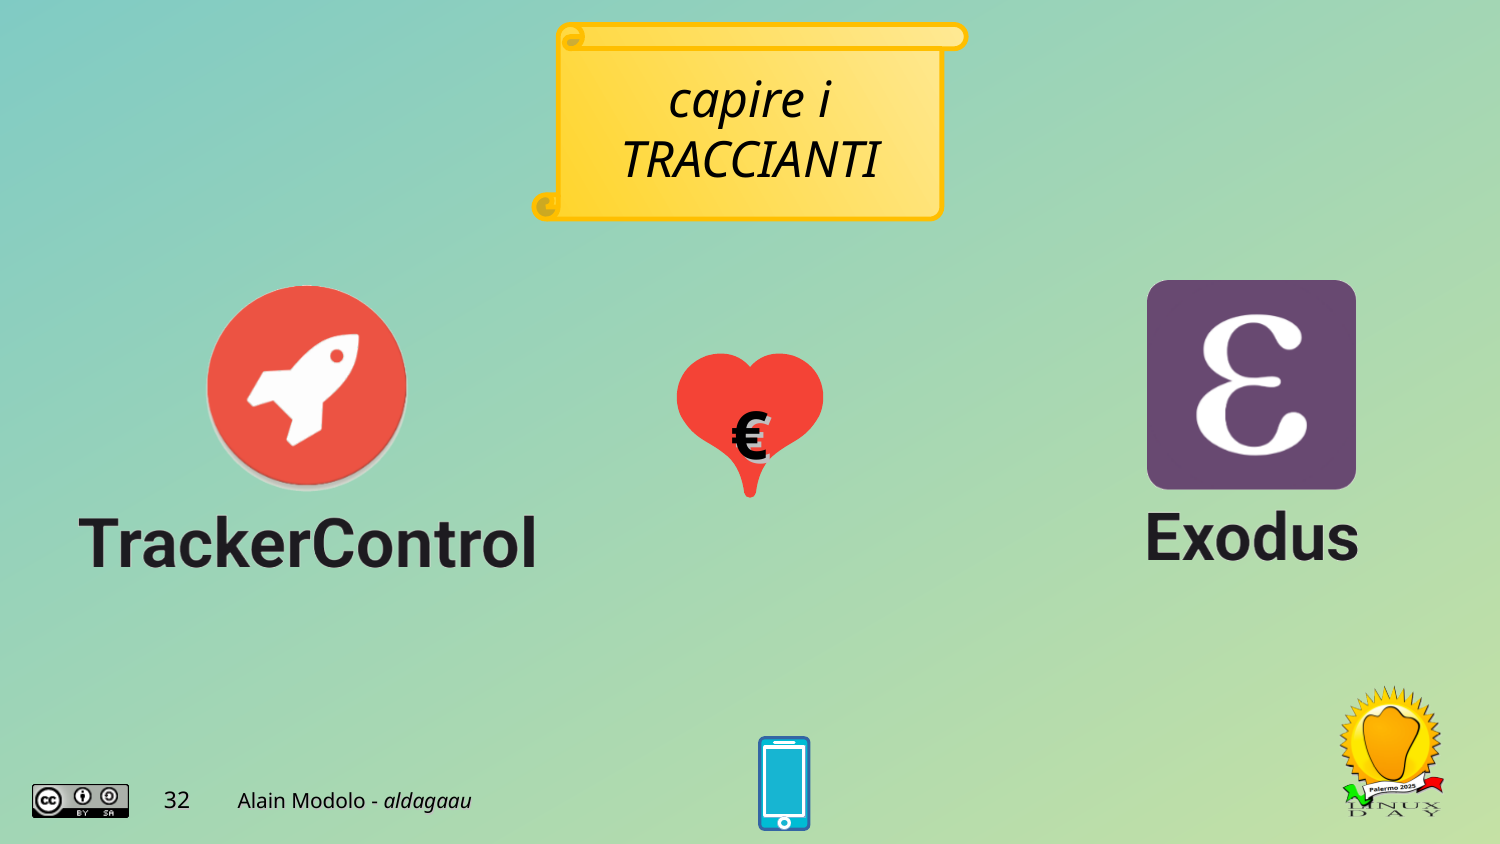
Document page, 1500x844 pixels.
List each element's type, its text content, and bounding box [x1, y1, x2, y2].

text_box [759, 737, 809, 830]
text_box € [682, 359, 818, 492]
picture [78, 285, 534, 568]
text_box capire i TRACCIANTI [547, 24, 967, 220]
picture [32, 784, 129, 818]
picture [1147, 280, 1358, 561]
picture [1233, 670, 1500, 844]
